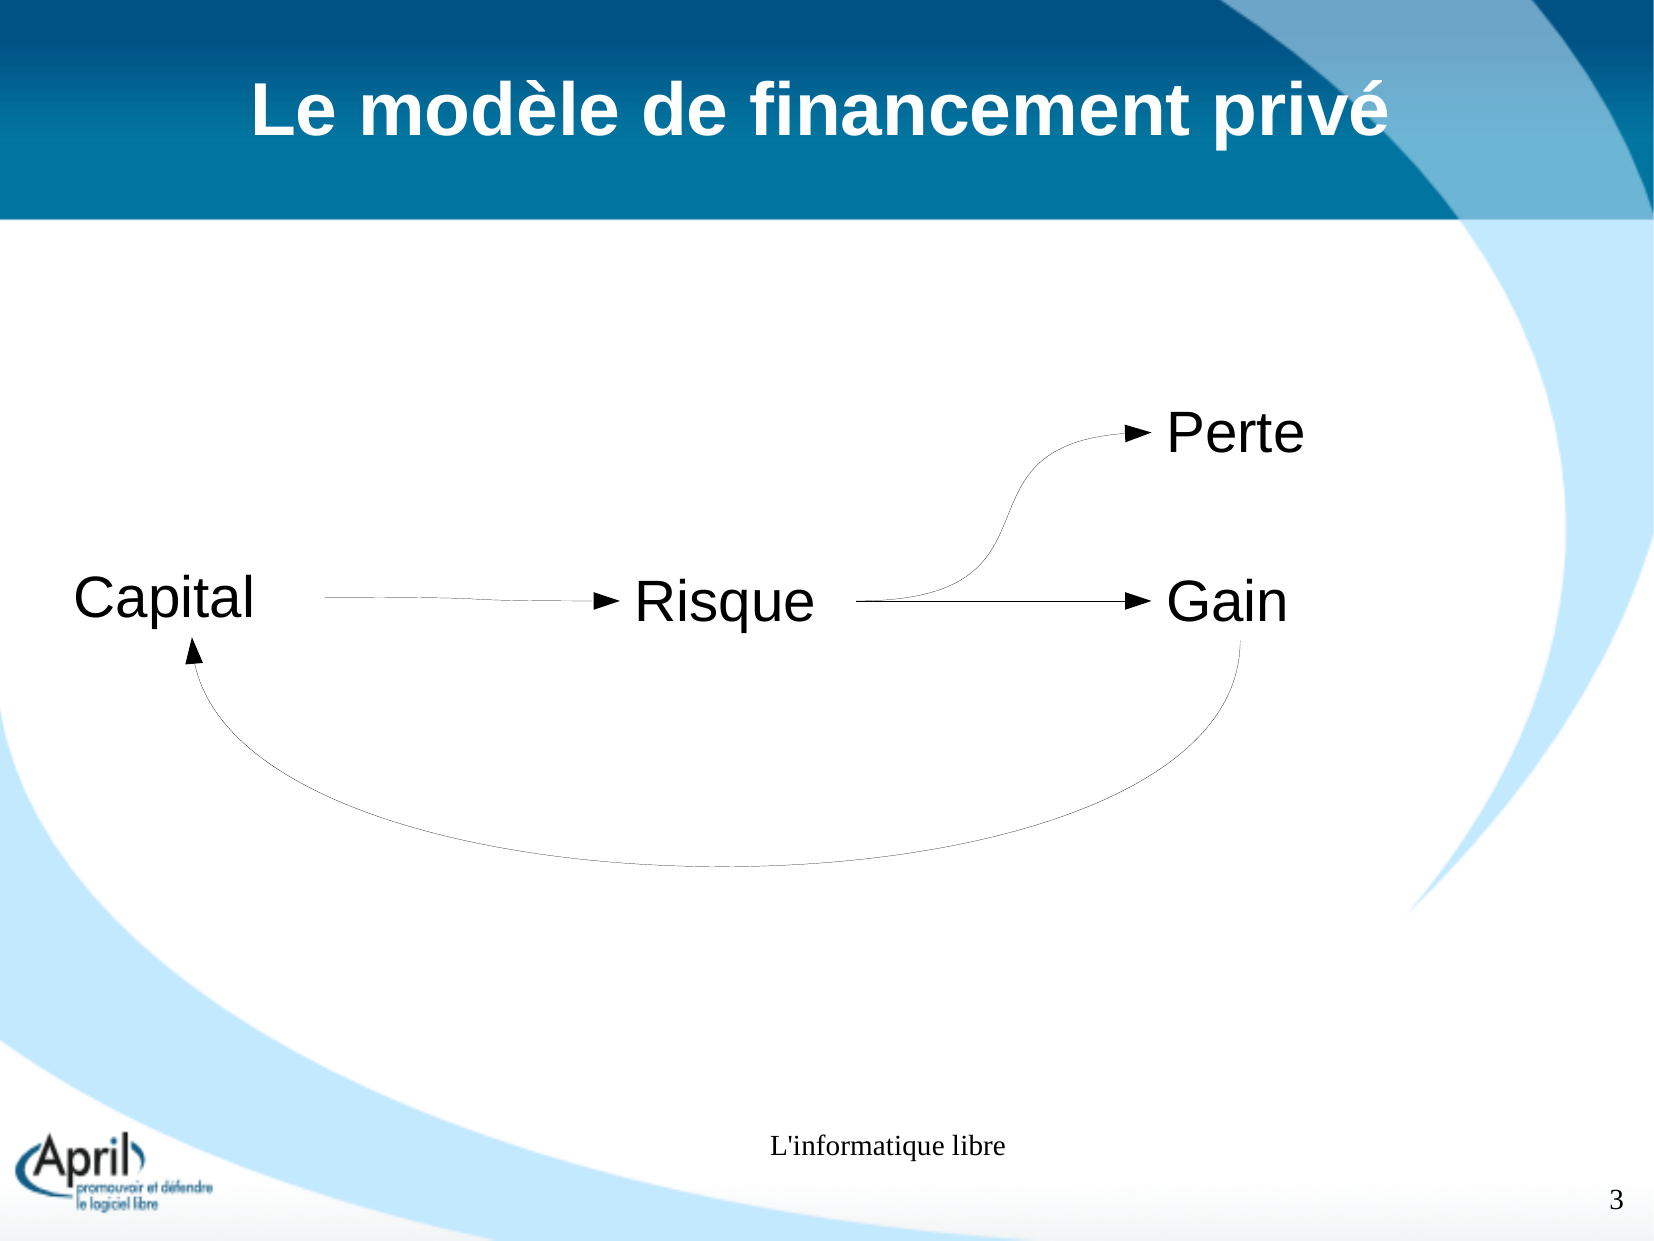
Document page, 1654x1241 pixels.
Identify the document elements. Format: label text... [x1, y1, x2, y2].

text_box Capital [59, 557, 325, 638]
text_box Risque [620, 561, 857, 641]
text_box Perte [1151, 392, 1329, 473]
text_box Gain [1151, 561, 1329, 641]
title Le modèle de financement privé [76, 5, 1565, 213]
picture [0, 0, 1654, 1241]
